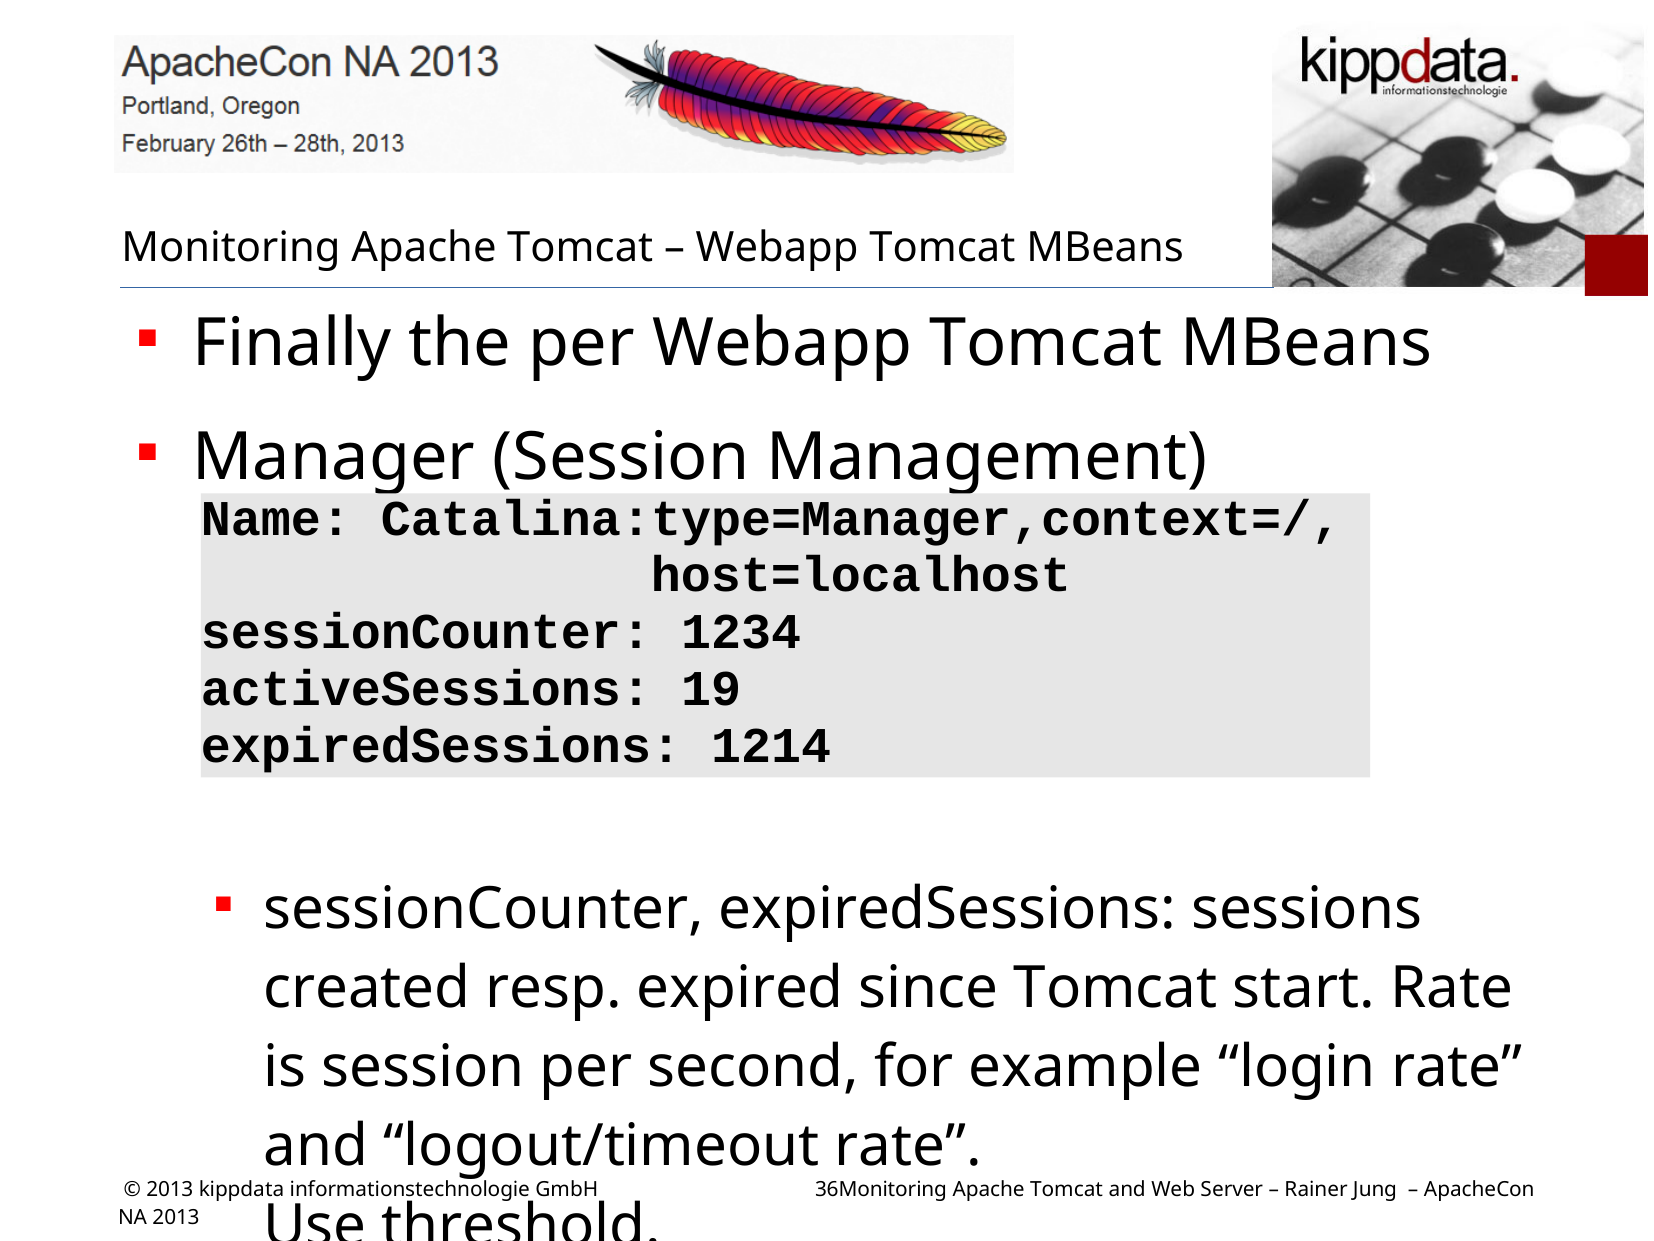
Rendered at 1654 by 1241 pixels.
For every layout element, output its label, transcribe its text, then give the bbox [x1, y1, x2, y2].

list Name: Catalina:type=Manager,context=/, host=localhost sessionCounter: 1234 activeSessions: 19 expiredSessions: 1214 [200, 493, 1371, 778]
title Monitoring Apache Tomcat – Webapp Tomcat MBeans [121, 204, 1242, 286]
picture [114, 35, 1014, 173]
list Finally the per Webapp Tomcat MBeans Manager (Session Management) sessionCounter, expiredSessions: sessions created resp. expired since Tomcat start. Rate is session per second, for example “login rate” and “logout/timeout rate”. Use threshold. activeSessions: current number of sessions. Use threshold [121, 293, 1534, 1171]
picture [1272, 5, 1648, 302]
